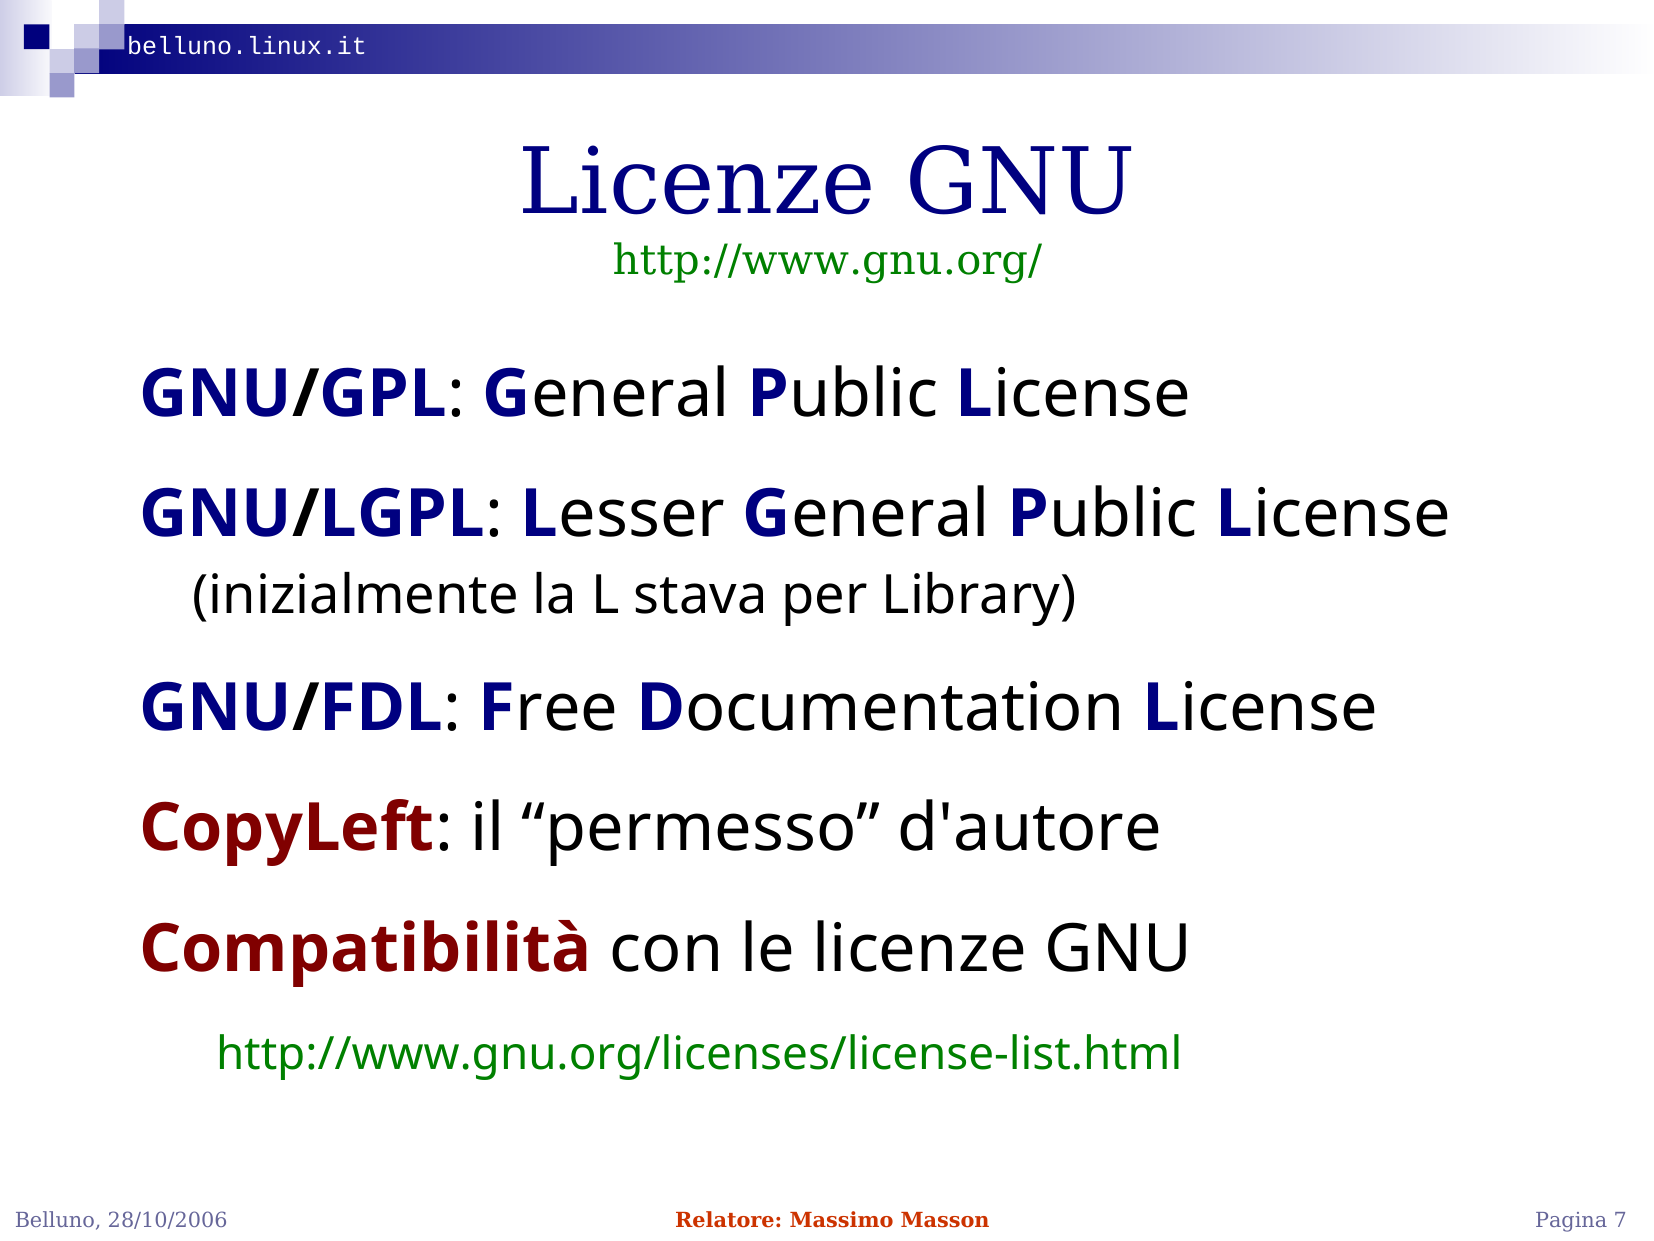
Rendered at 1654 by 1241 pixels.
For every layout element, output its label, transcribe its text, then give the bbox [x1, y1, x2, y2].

list GNU/GPL: General Public License GNU/LGPL: Lesser General Public License (inizialmente la L stava per Library) GNU/FDL: Free Documentation License CopyLeft: il “permesso” d'autore Compatibilità con le licenze GNU http://www.gnu.org/licenses/license-list.html [121, 344, 1534, 1127]
title Licenze GNU http://www.gnu.org/ [121, 102, 1534, 311]
